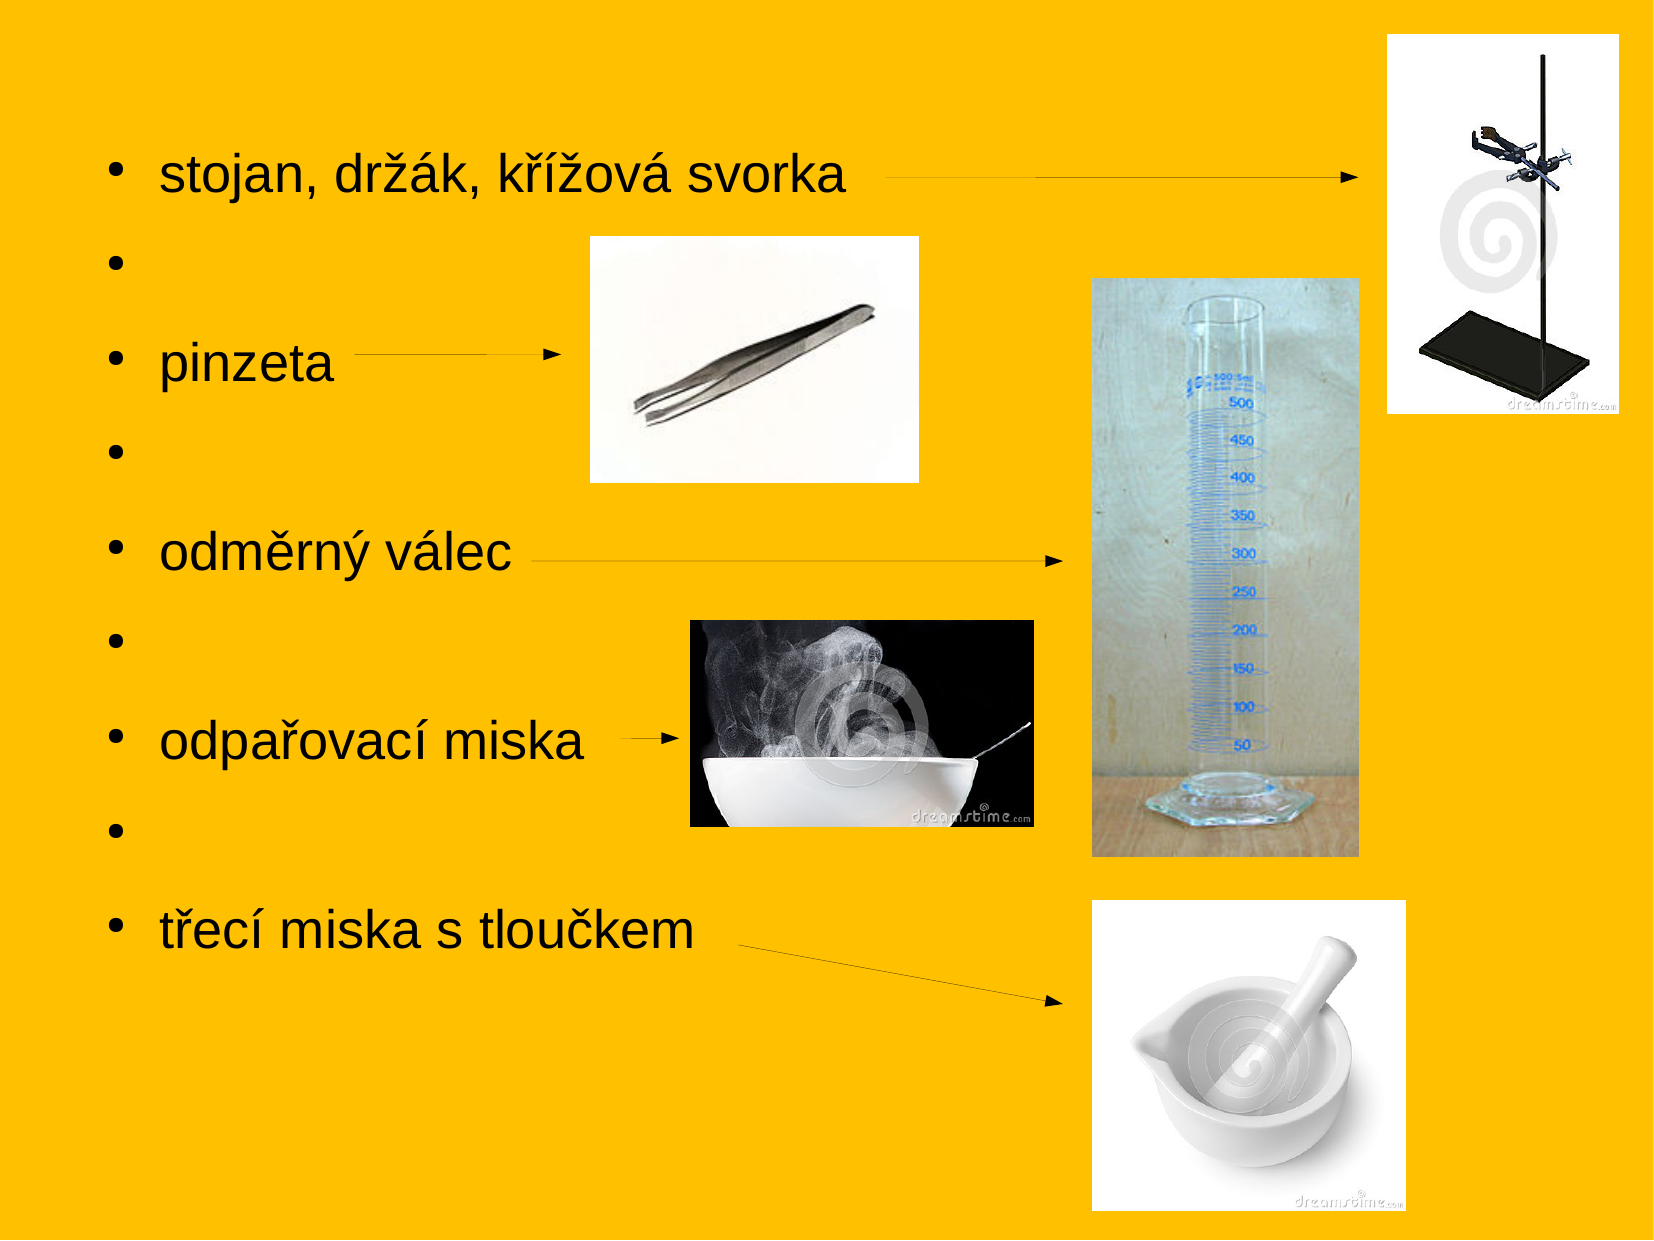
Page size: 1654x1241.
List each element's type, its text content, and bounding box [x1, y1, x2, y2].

picture [1092, 900, 1406, 1211]
picture [1387, 34, 1619, 414]
picture [690, 620, 1034, 827]
list stojan, držák, křížová svorka pinzeta odměrný válec odpařovací miska třecí miska s tloučkem [71, 137, 975, 1054]
picture [1092, 278, 1359, 857]
picture [590, 236, 919, 484]
